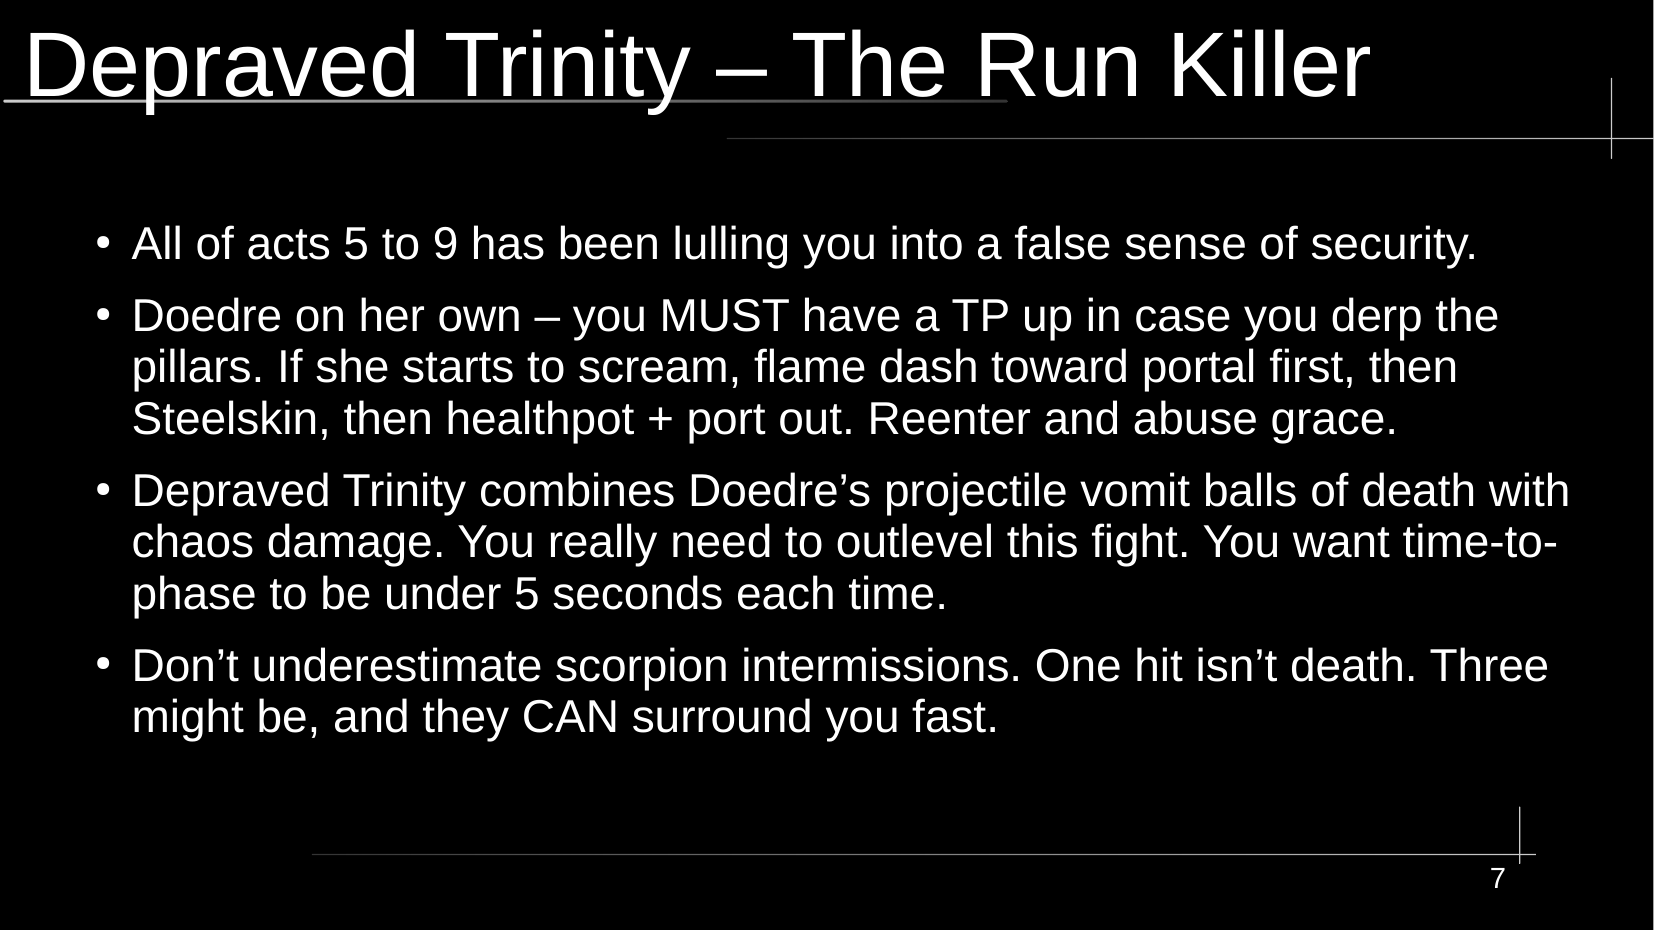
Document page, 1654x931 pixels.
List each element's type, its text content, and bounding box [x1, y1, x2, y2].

title Depraved Trinity – The Run Killer [23, 11, 1589, 119]
list All of acts 5 to 9 has been lulling you into a false sense of security. Doedre on her own – you MUST have a TP up in case you derp the pillars. If she starts to scream, flame dash toward portal first, then Steelskin, then healthpot + port out. Reenter and abuse grace. Depraved Trinity combines Doedre’s projectile vomit balls of death with chaos damage. You really need to outlevel this fight. You want time-to-phase to be under 5 seconds each time. Don’t underestimate scorpion intermissions. One hit isn’t death. Three might be, and they CAN surround you fast. [82, 217, 1571, 758]
